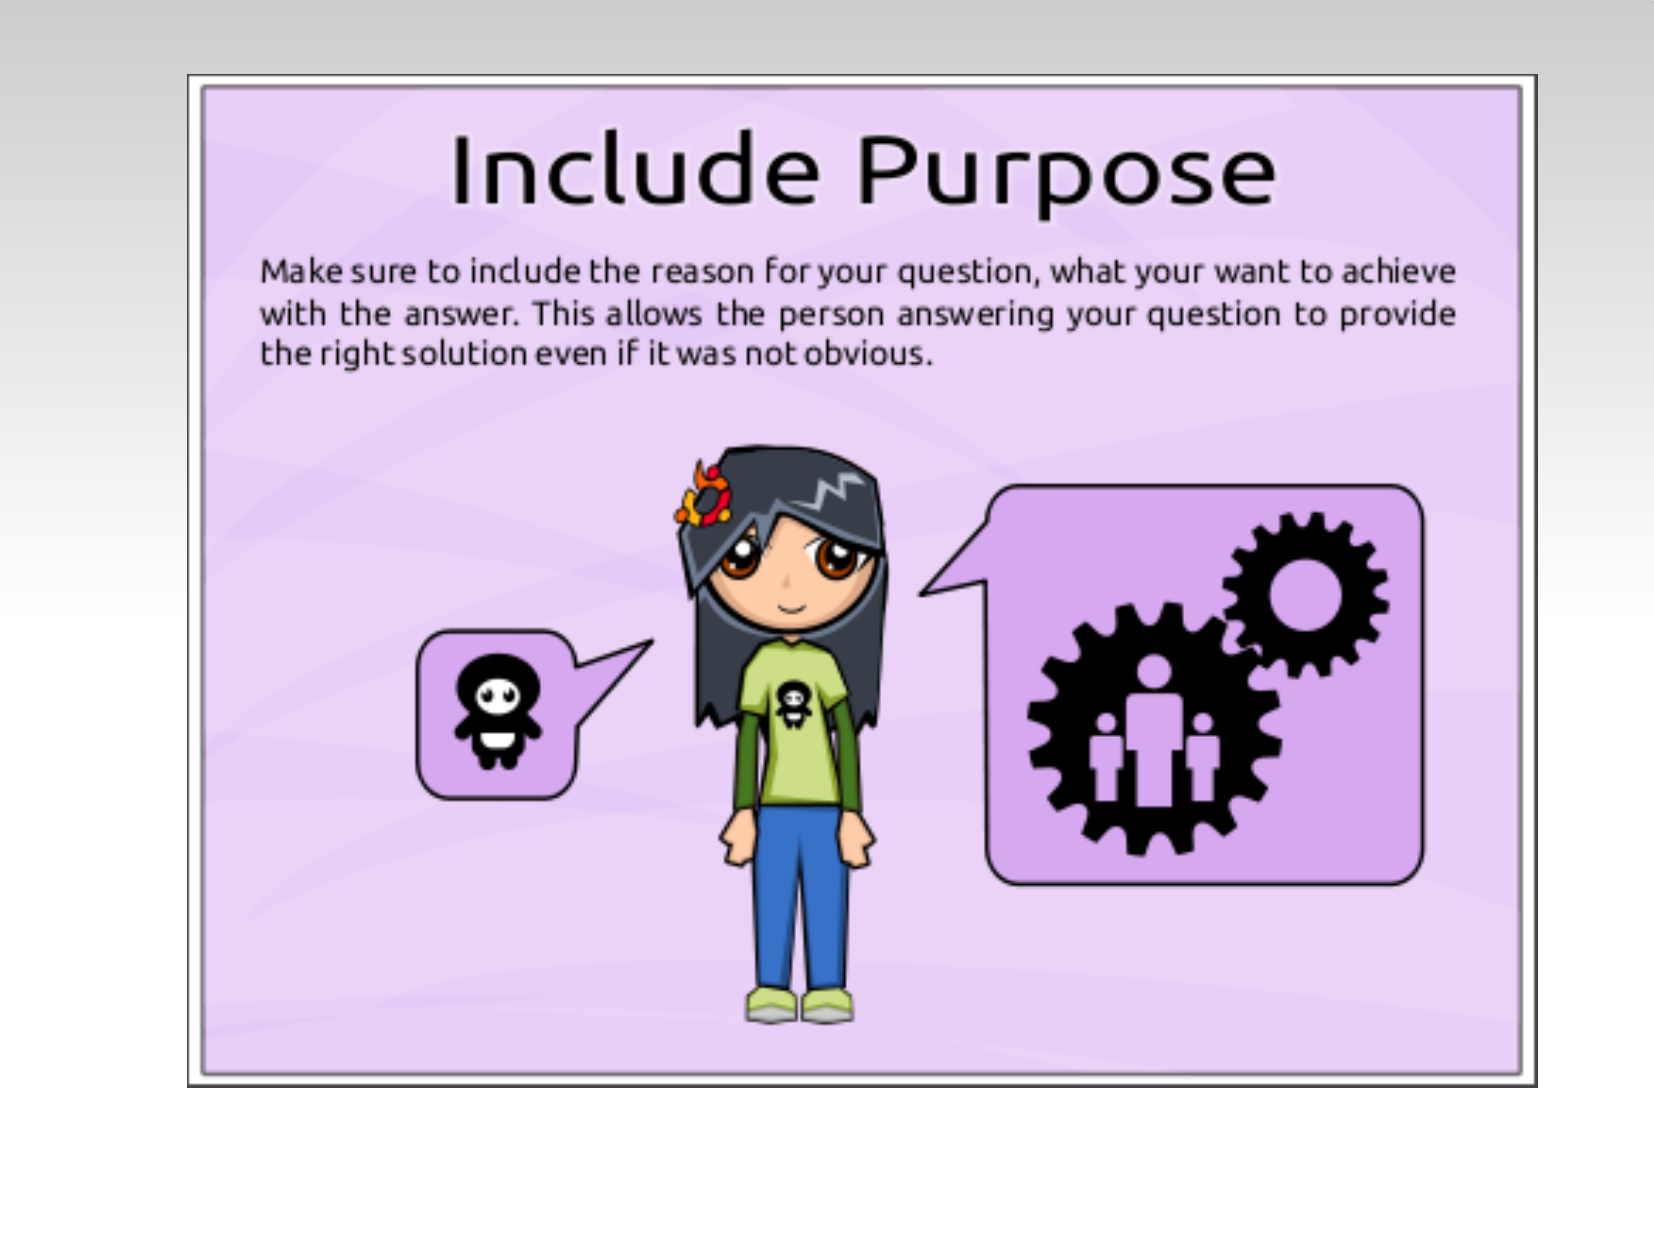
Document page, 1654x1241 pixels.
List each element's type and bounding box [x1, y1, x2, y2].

picture [187, 74, 1538, 1088]
